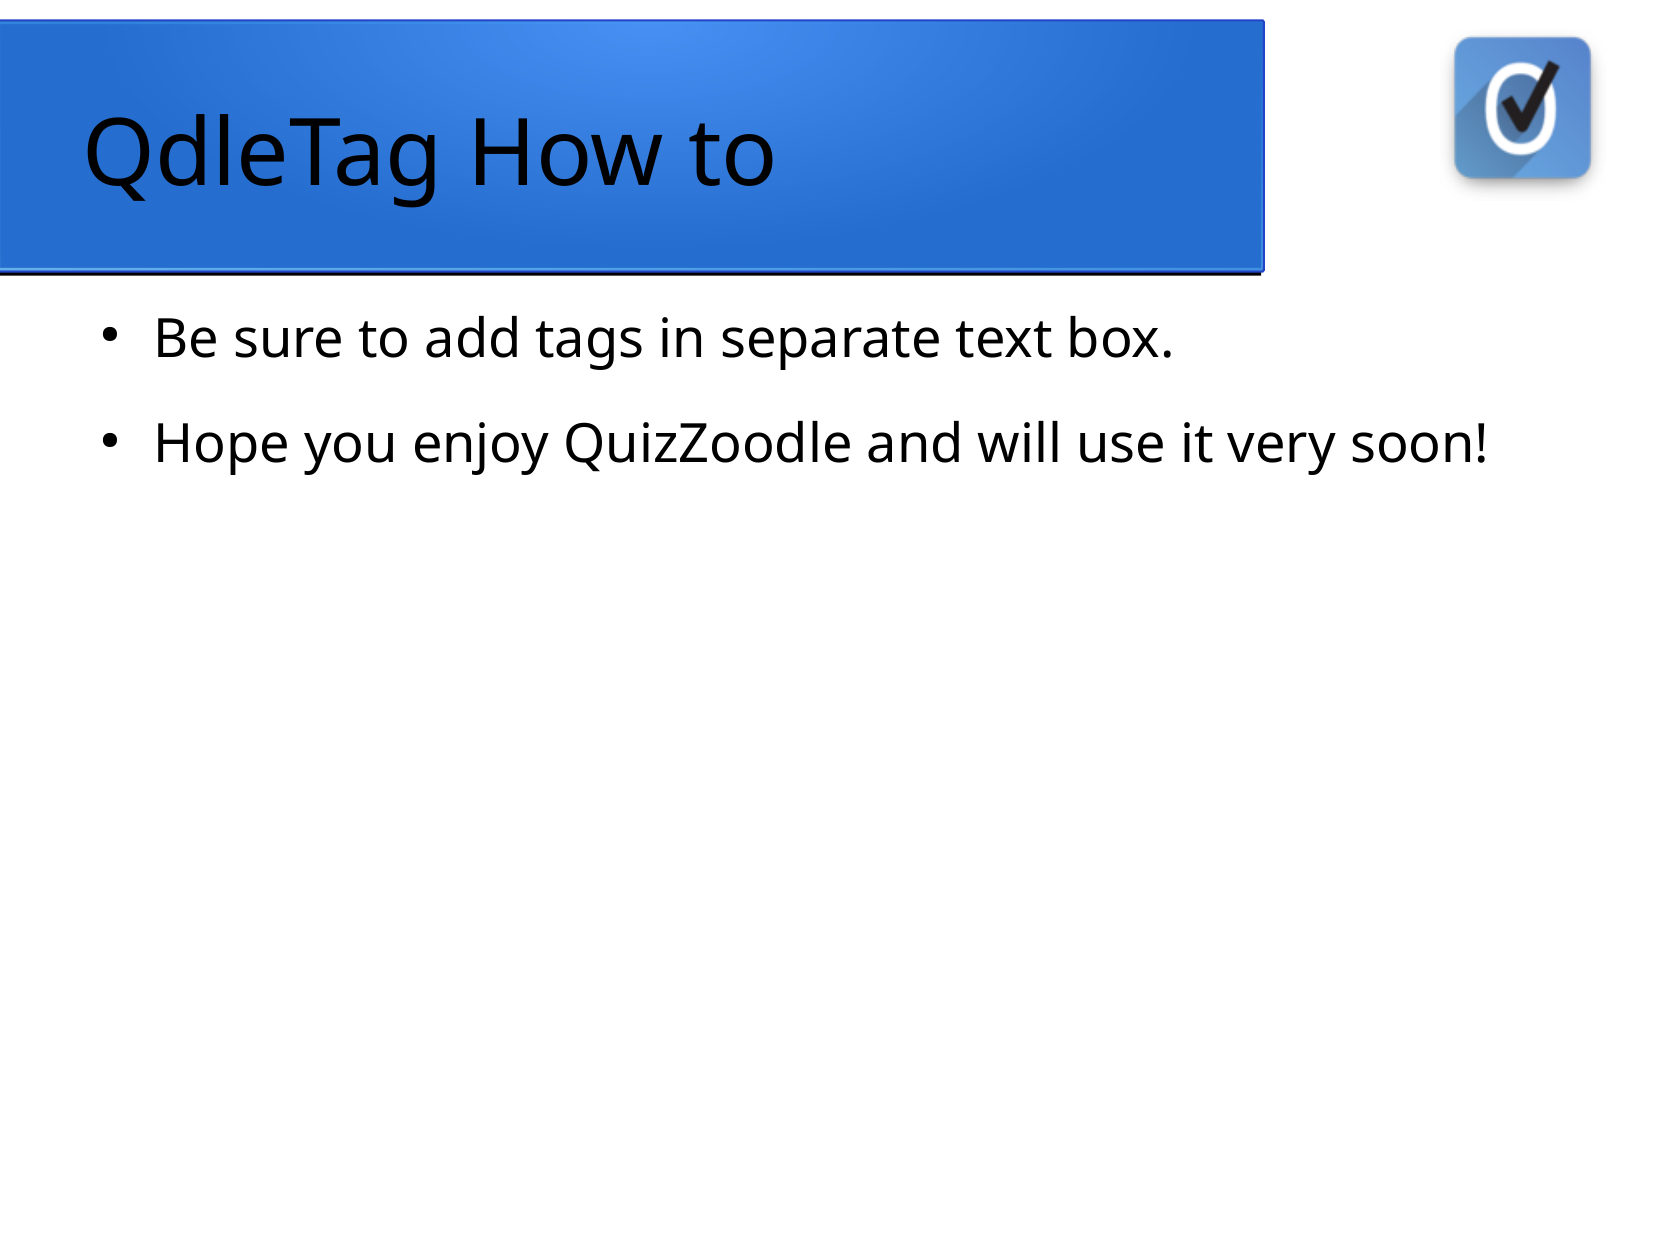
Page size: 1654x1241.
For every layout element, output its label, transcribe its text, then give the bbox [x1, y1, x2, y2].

list Be sure to add tags in separate text box. Hope you enjoy QuizZoodle and will use it very soon! [82, 299, 1571, 1019]
picture [1440, 29, 1606, 201]
title QdleTag How to [82, 47, 1235, 252]
